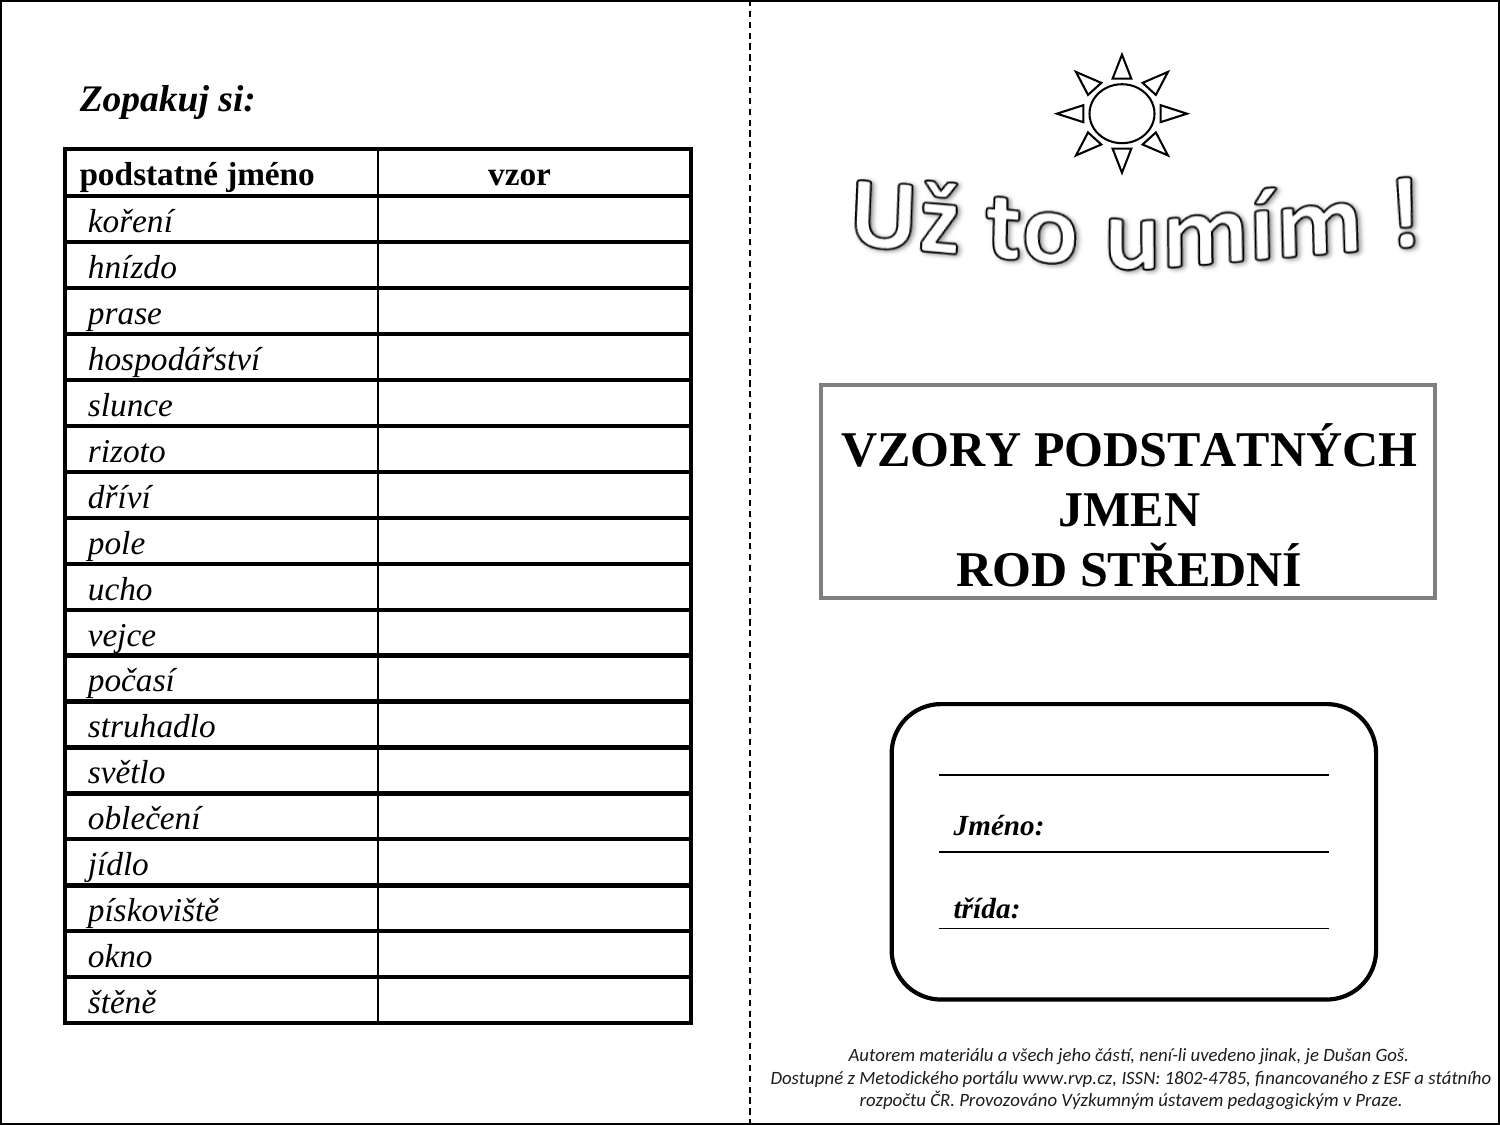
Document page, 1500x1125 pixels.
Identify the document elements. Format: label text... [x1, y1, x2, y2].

text_box prase [379, 288, 691, 333]
text_box VZORY PODSTATNÝCH JMEN ROD STŘEDNÍ [820, 409, 1438, 605]
text_box [1160, 105, 1188, 123]
text_box oblečení [379, 793, 691, 839]
text_box rizoto [64, 425, 378, 471]
text_box pole [379, 517, 691, 563]
text_box ucho [64, 563, 378, 609]
text_box struhadlo [64, 701, 378, 747]
text_box pískoviště [379, 885, 691, 931]
text_box štěně [64, 977, 691, 1024]
text_box pole [64, 517, 378, 563]
text_box koření [64, 196, 377, 242]
text_box [1142, 71, 1168, 95]
text_box [1075, 132, 1102, 156]
text_box třída: [938, 881, 1043, 932]
text_box hnízdo [64, 242, 377, 288]
text_box [1142, 132, 1168, 156]
text_box hnízdo [379, 242, 691, 288]
text_box [1112, 54, 1132, 79]
picture [845, 168, 1429, 283]
text_box [1112, 148, 1132, 173]
text_box koření [379, 196, 691, 242]
text_box pískoviště [64, 885, 377, 931]
text_box počasí [379, 655, 691, 701]
text_box rizoto [379, 425, 691, 471]
text_box vejce [64, 609, 378, 655]
text_box světlo [64, 747, 377, 793]
text_box [1056, 105, 1084, 123]
text_box oblečení [64, 793, 378, 839]
text_box dříví [64, 471, 378, 517]
text_box [1075, 71, 1102, 95]
text_box dříví [379, 471, 691, 517]
text_box slunce [379, 380, 691, 425]
text_box okno [379, 931, 691, 977]
text_box prase [64, 288, 377, 333]
text_box podstatné jméno vzor [379, 148, 691, 196]
text_box jídlo [379, 839, 691, 885]
text_box Autorem materiálu a všech jeho částí, není-li uvedeno jinak, je Dušan Goš. Dostupné z Metodického portálu www.rvp.cz, ISSN: 1802-4785, financovaného z ESF a státního rozpočtu ČR. Provozováno Výzkumným ústavem pedagogickým v Praze. [755, 1046, 1500, 1107]
text_box jídlo [64, 839, 377, 885]
text_box ucho [379, 563, 691, 609]
text_box Zopakuj si: [64, 66, 271, 127]
text_box vejce [379, 609, 691, 655]
text_box podstatné jméno vzor [64, 148, 378, 196]
text_box slunce [64, 380, 377, 425]
text_box Jméno: [938, 798, 1060, 850]
text_box světlo [379, 747, 691, 793]
text_box [1089, 84, 1155, 144]
text_box počasí [64, 655, 378, 701]
text_box hospodářství [379, 333, 691, 380]
text_box struhadlo [379, 701, 691, 747]
text_box okno [64, 931, 377, 977]
text_box hospodářství [64, 333, 378, 380]
